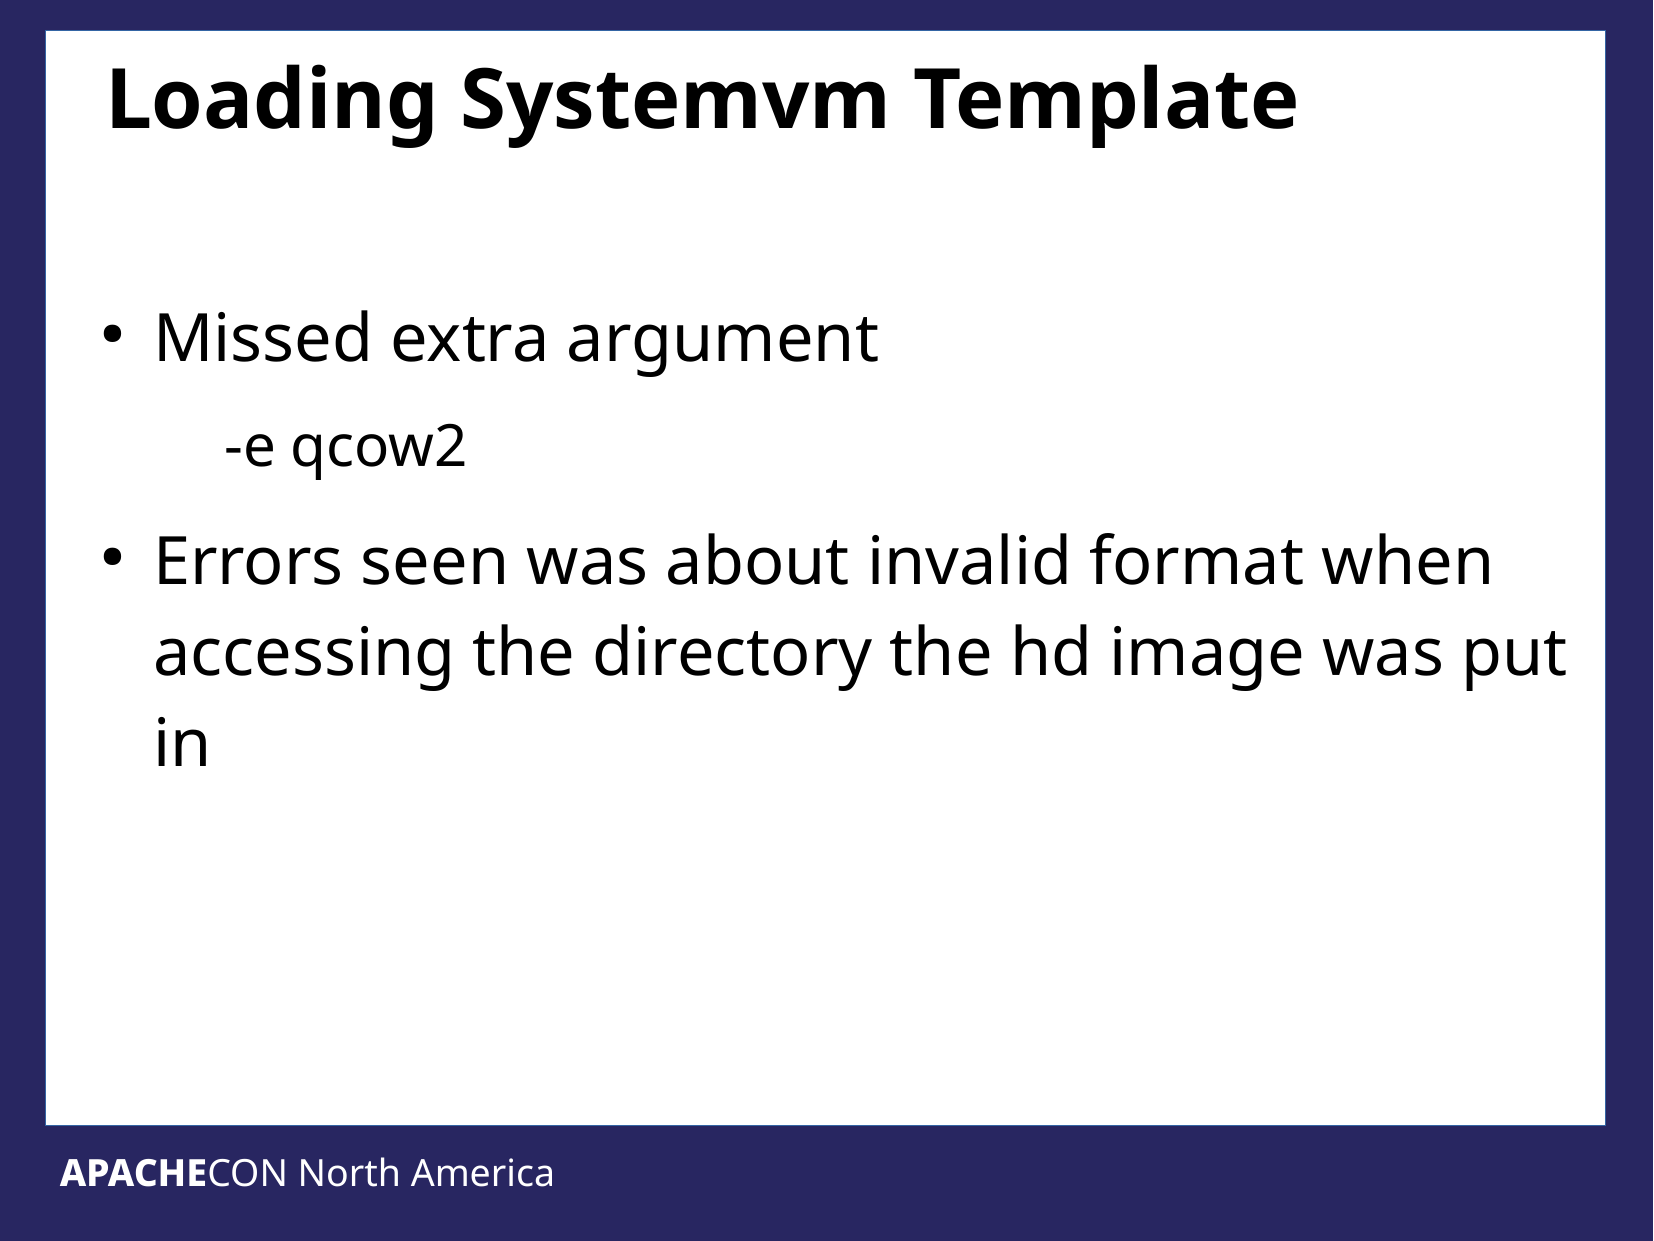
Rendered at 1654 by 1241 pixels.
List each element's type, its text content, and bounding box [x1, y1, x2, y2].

title Loading Systemvm Template [105, 42, 1546, 264]
list Missed extra argument -e qcow2 Errors seen was about invalid format when accessing the directory the hd image was put in [82, 290, 1571, 1010]
